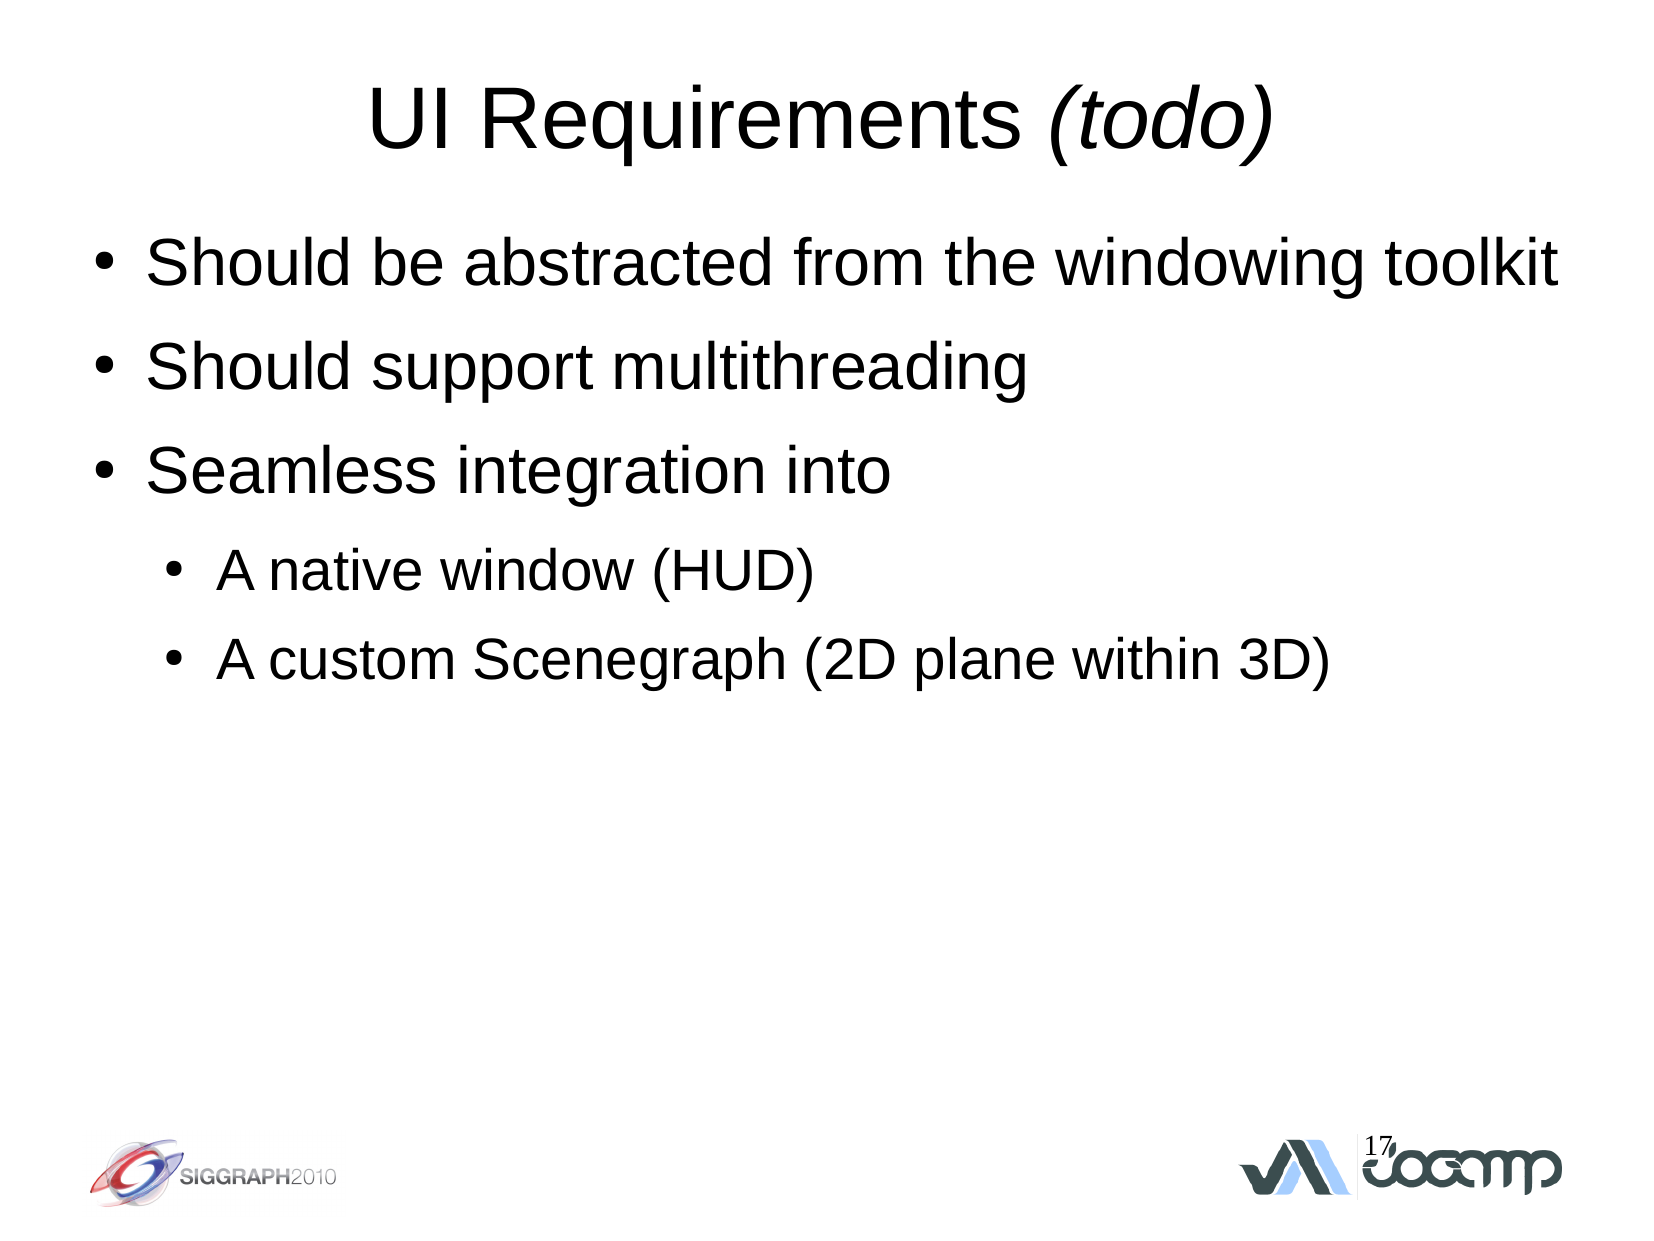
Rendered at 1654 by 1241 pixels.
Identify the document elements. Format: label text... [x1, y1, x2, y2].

picture [1237, 1134, 1562, 1200]
title UI Requirements (todo) [68, 56, 1576, 181]
list Should be abstracted from the windowing toolkit Should support multithreading Seamless integration into A native window (HUD) A custom Scenegraph (2D plane within 3D) [75, 225, 1571, 1044]
picture [82, 1130, 346, 1217]
